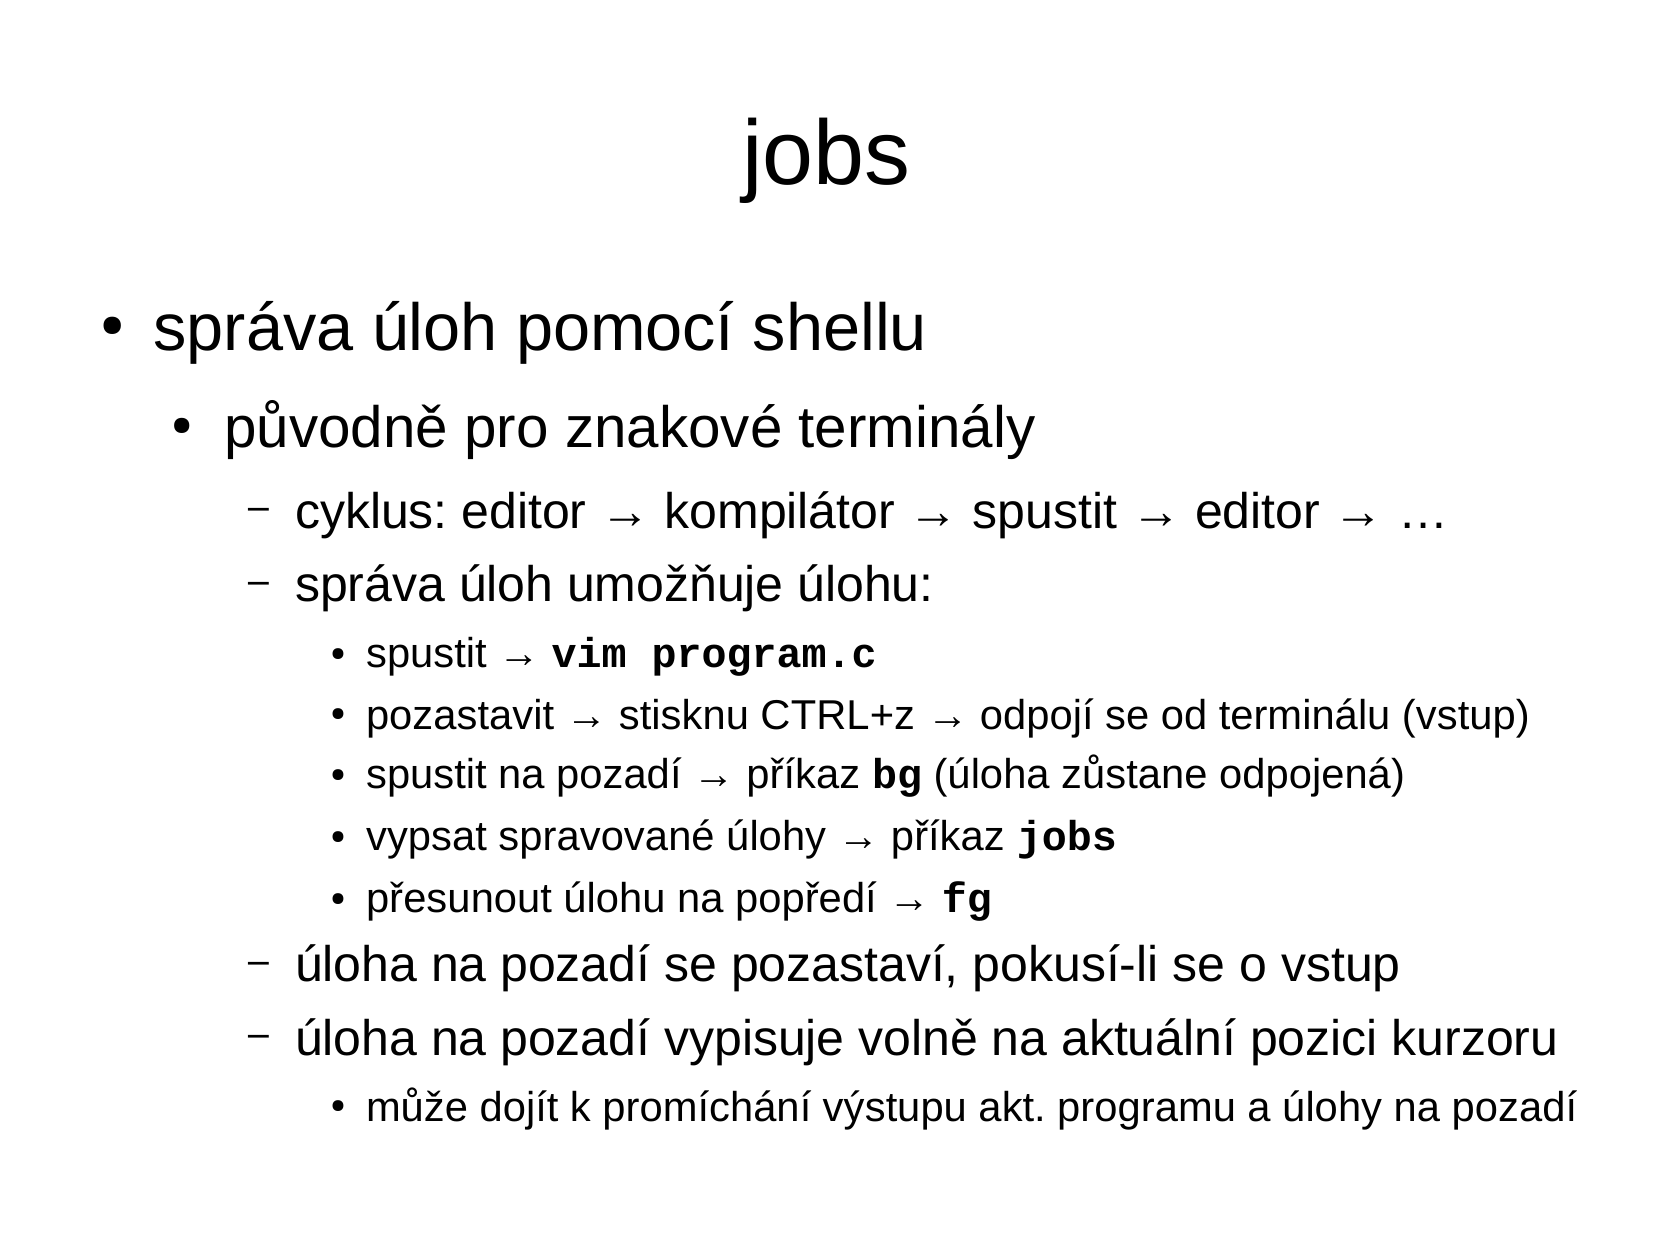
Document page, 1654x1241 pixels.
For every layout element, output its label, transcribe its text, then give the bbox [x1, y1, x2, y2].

list správa úloh pomocí shellu původně pro znakové terminály cyklus: editor → kompilátor → spustit → editor → … správa úloh umožňuje úlohu: spustit → vim program.c pozastavit → stisknu CTRL+z → odpojí se od terminálu (vstup) spustit na pozadí → příkaz bg (úloha zůstane odpojená) vypsat spravované úlohy → příkaz jobs přesunout úlohu na popředí → fg úloha na pozadí se pozastaví, pokusí-li se o vstup úloha na pozadí vypisuje volně na aktuální pozici kurzoru může dojít k promíchání výstupu akt. programu a úlohy na pozadí [82, 290, 1595, 1131]
title jobs [82, 56, 1571, 250]
